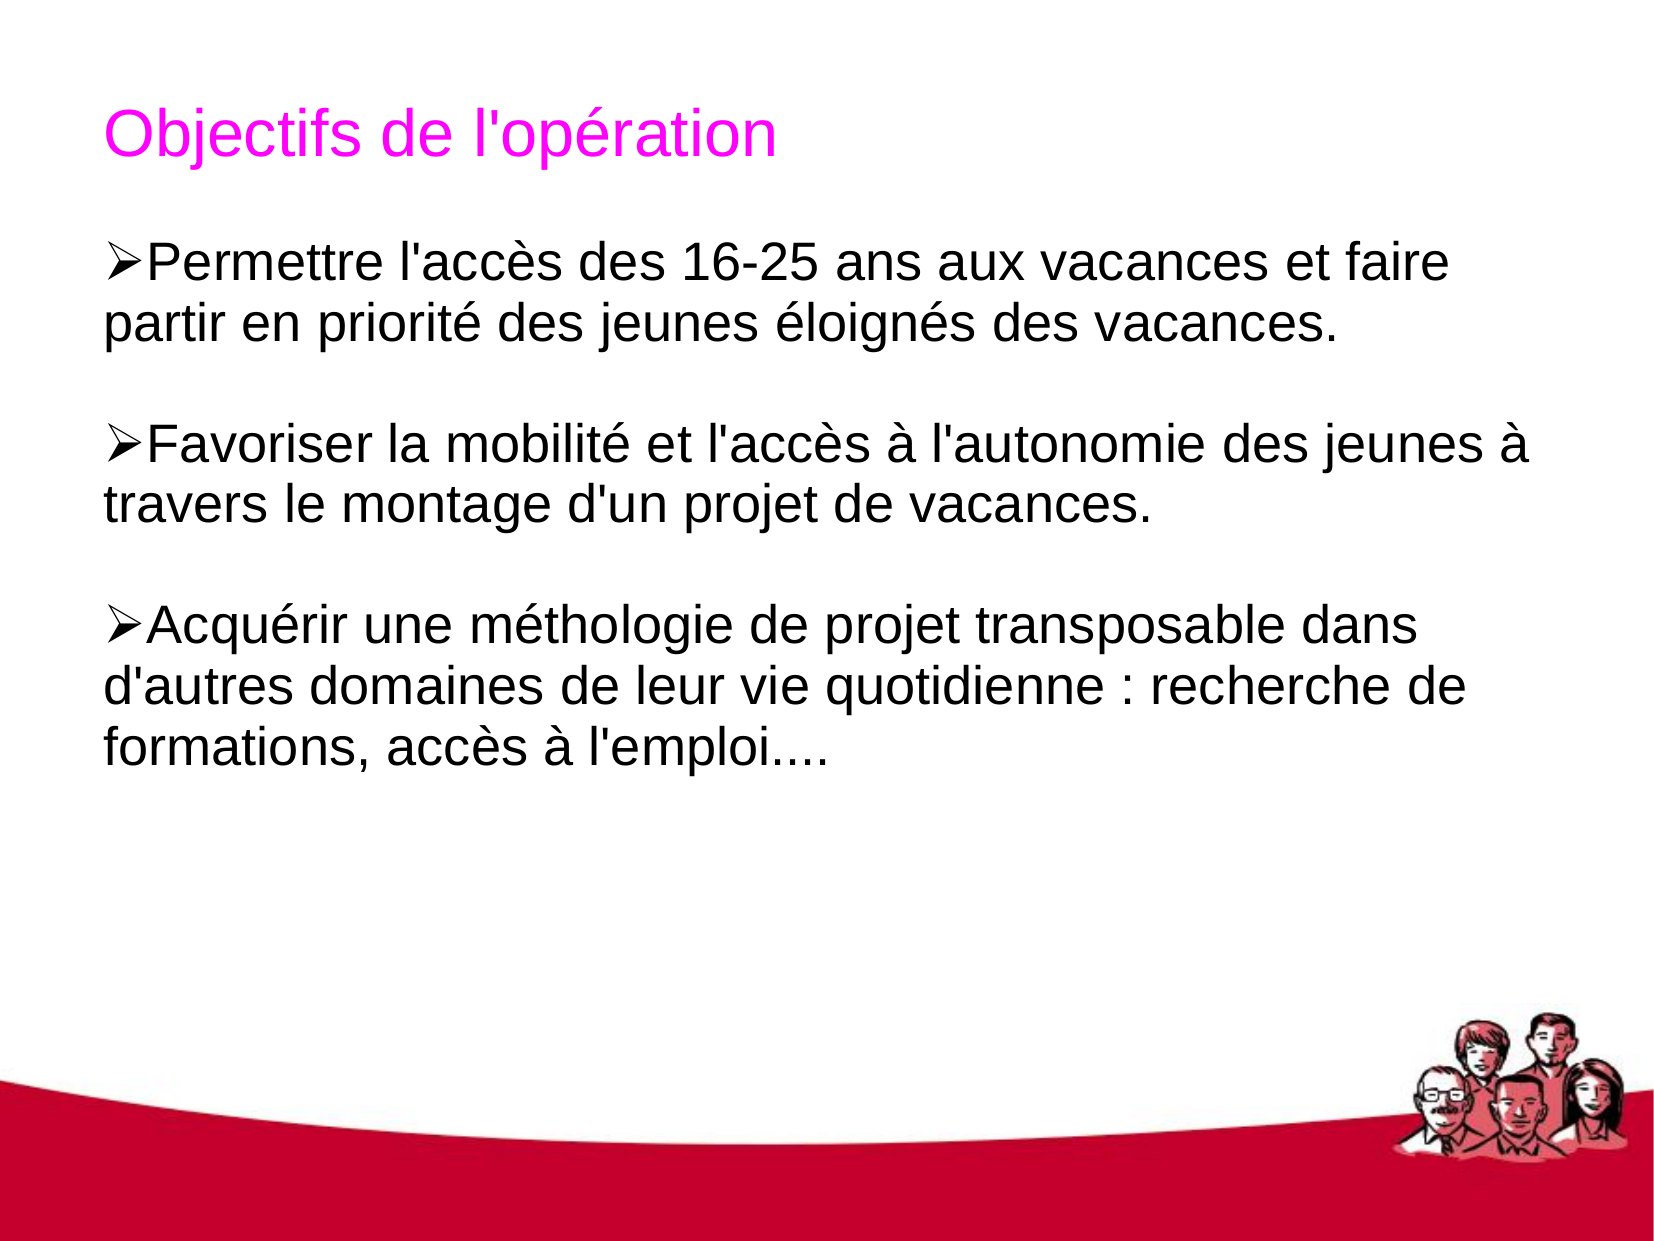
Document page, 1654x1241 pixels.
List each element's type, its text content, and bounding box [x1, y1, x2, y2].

text_box Objectifs de l'opération Permettre l'accès des 16-25 ans aux vacances et faire partir en priorité des jeunes éloignés des vacances. Favoriser la mobilité et l'accès à l'autonomie des jeunes à travers le montage d'un projet de vacances. Acquérir une méthologie de projet transposable dans d'autres domaines de leur vie quotidienne : recherche de formations, accès à l'emploi.... [88, 88, 1565, 868]
picture [0, 1003, 1654, 1241]
